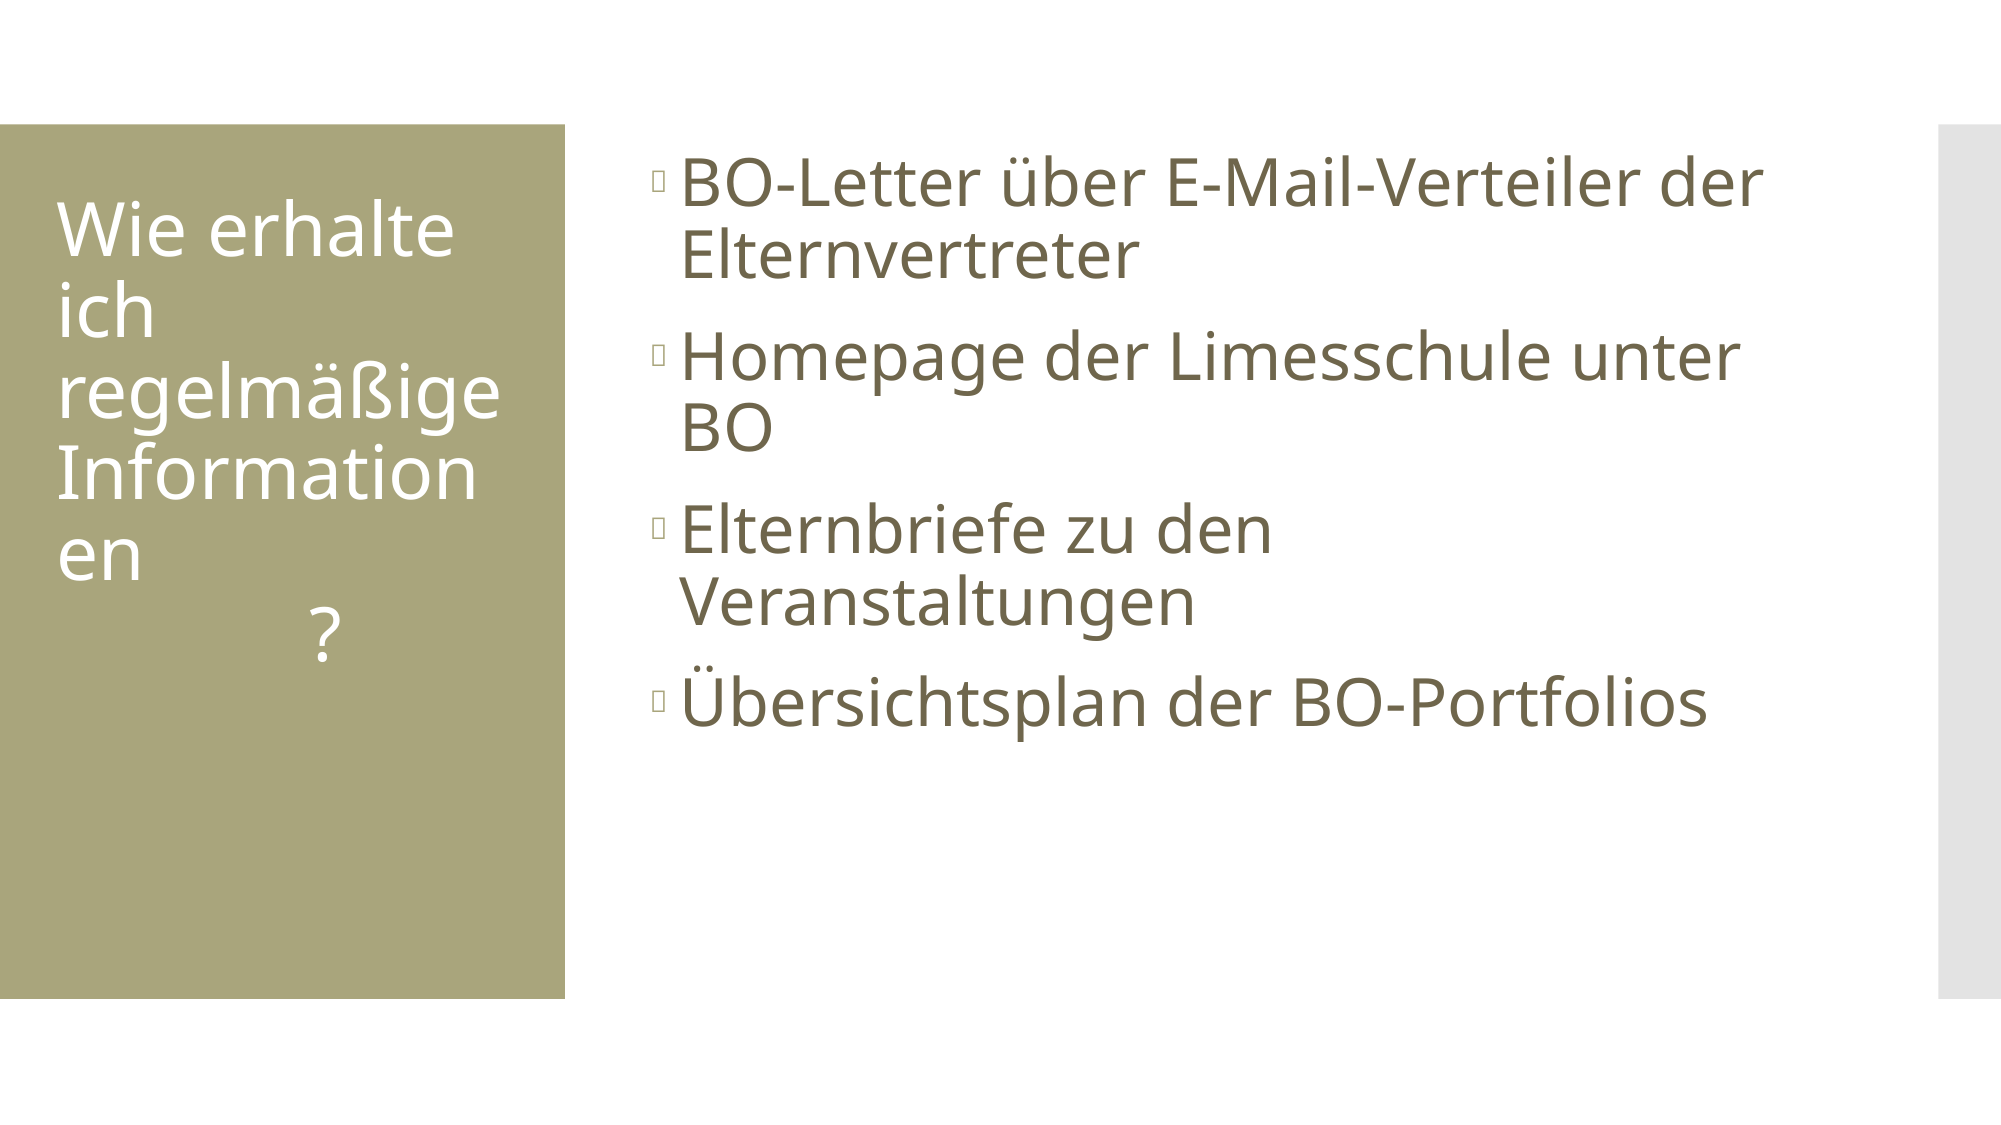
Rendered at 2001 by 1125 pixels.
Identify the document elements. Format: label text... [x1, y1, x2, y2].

list BO-Letter über E-Mail-Verteiler der Elternvertreter Homepage der Limesschule unter BO Elternbriefe zu den Veranstaltungen Übersichtsplan der BO-Portfolios [634, 141, 1835, 982]
title Wie erhalte ich regelmäßige Informationen ? [41, 184, 525, 940]
